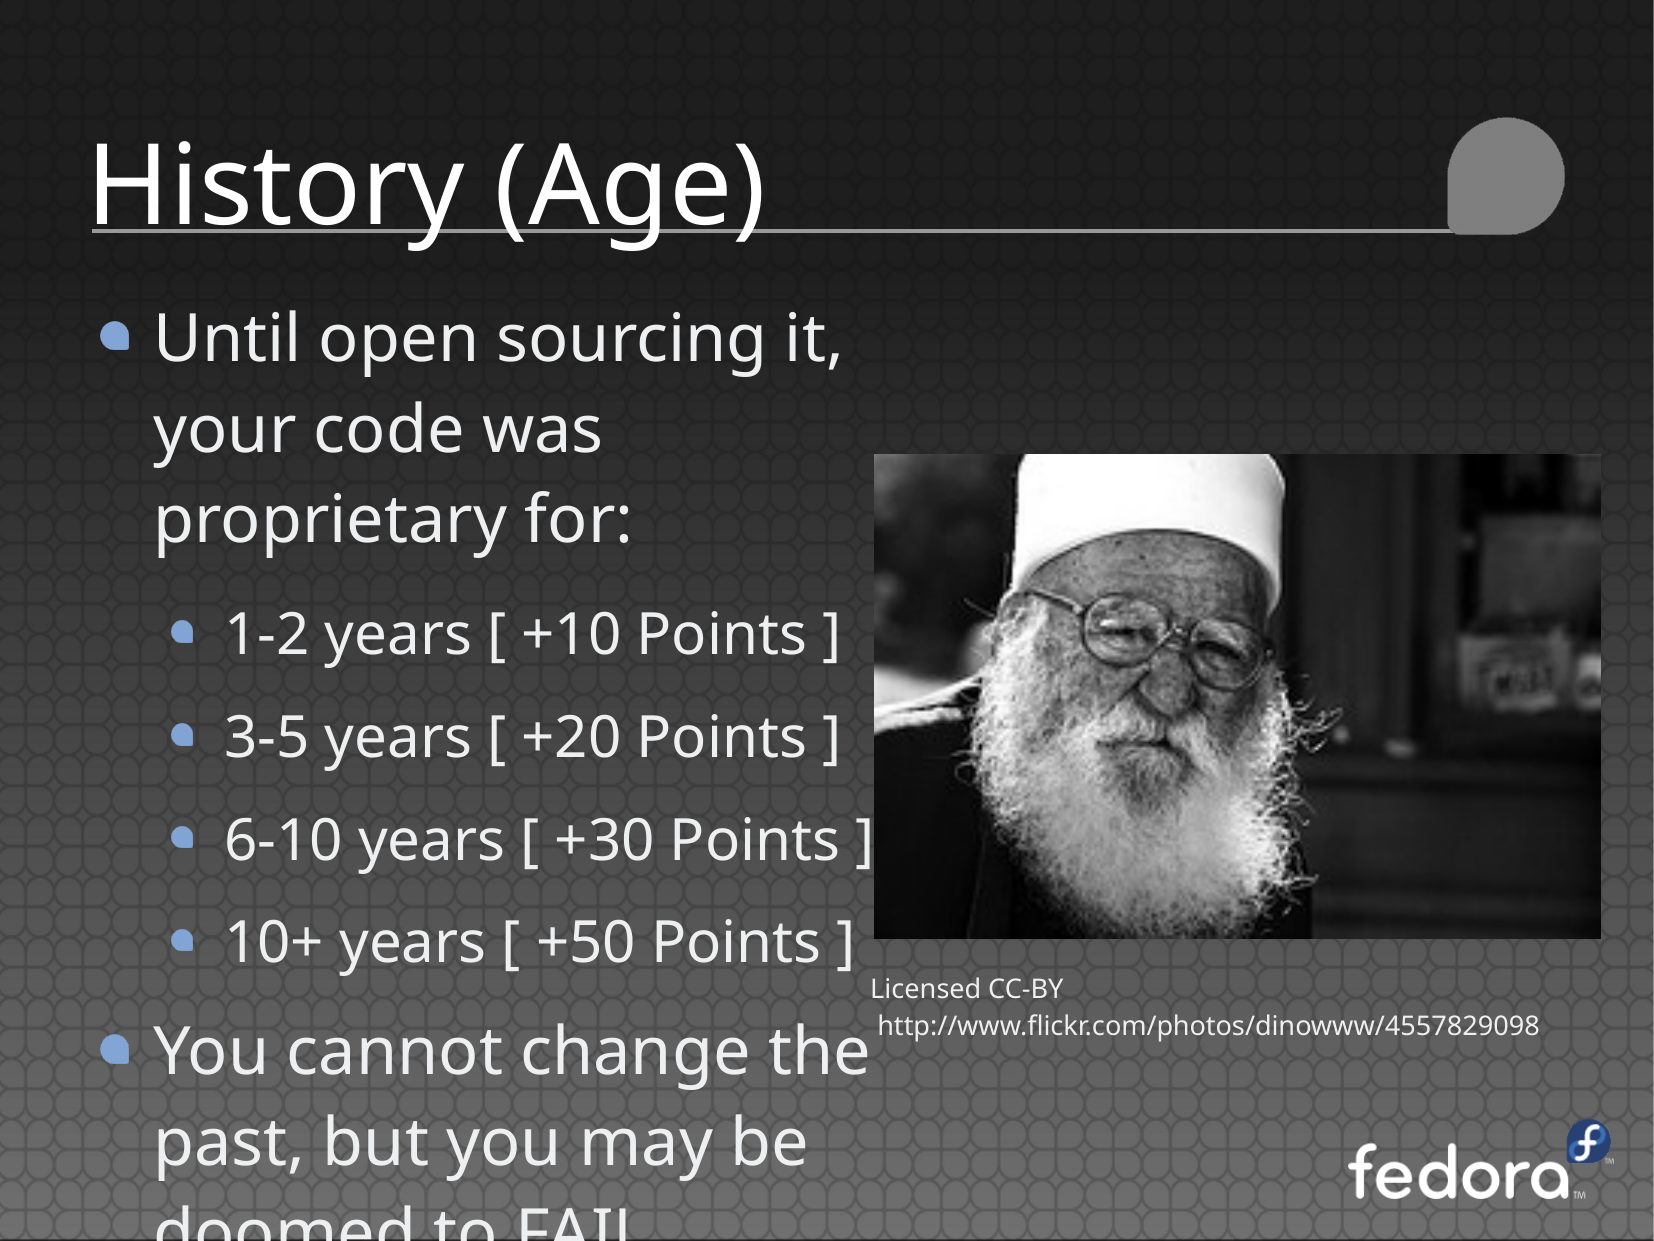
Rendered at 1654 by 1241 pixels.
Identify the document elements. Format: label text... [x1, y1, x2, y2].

picture [230, 1230, 239, 1241]
text_box Licensed CC-BY http://www.flickr.com/photos/dinowww/4557829098 [866, 962, 1544, 1040]
picture [204, 1230, 225, 1241]
picture [445, 1230, 462, 1241]
picture [188, 1230, 199, 1241]
list Until open sourcing it, your code was proprietary for: 1-2 years [ +10 Points ] 3-5 years [ +20 Points ] 6-10 years [ +30 Points ] 10+ years [ +50 Points ] You cannot change the past, but you may be doomed to FAIL because of it. [82, 290, 892, 1230]
picture [410, 1230, 439, 1241]
picture [605, 1230, 619, 1241]
picture [347, 1230, 365, 1235]
picture [270, 1230, 281, 1241]
picture [163, 1230, 183, 1241]
picture [527, 1230, 558, 1241]
picture [0, 0, 1654, 1241]
picture [287, 1230, 303, 1241]
picture [581, 1230, 599, 1241]
picture [562, 1230, 577, 1236]
picture [467, 1230, 488, 1241]
picture [493, 1230, 521, 1241]
picture [244, 1230, 265, 1241]
picture [309, 1230, 326, 1241]
picture [332, 1230, 342, 1241]
picture [347, 1230, 380, 1241]
title History (Age) [86, 112, 1576, 249]
picture [385, 1230, 405, 1241]
